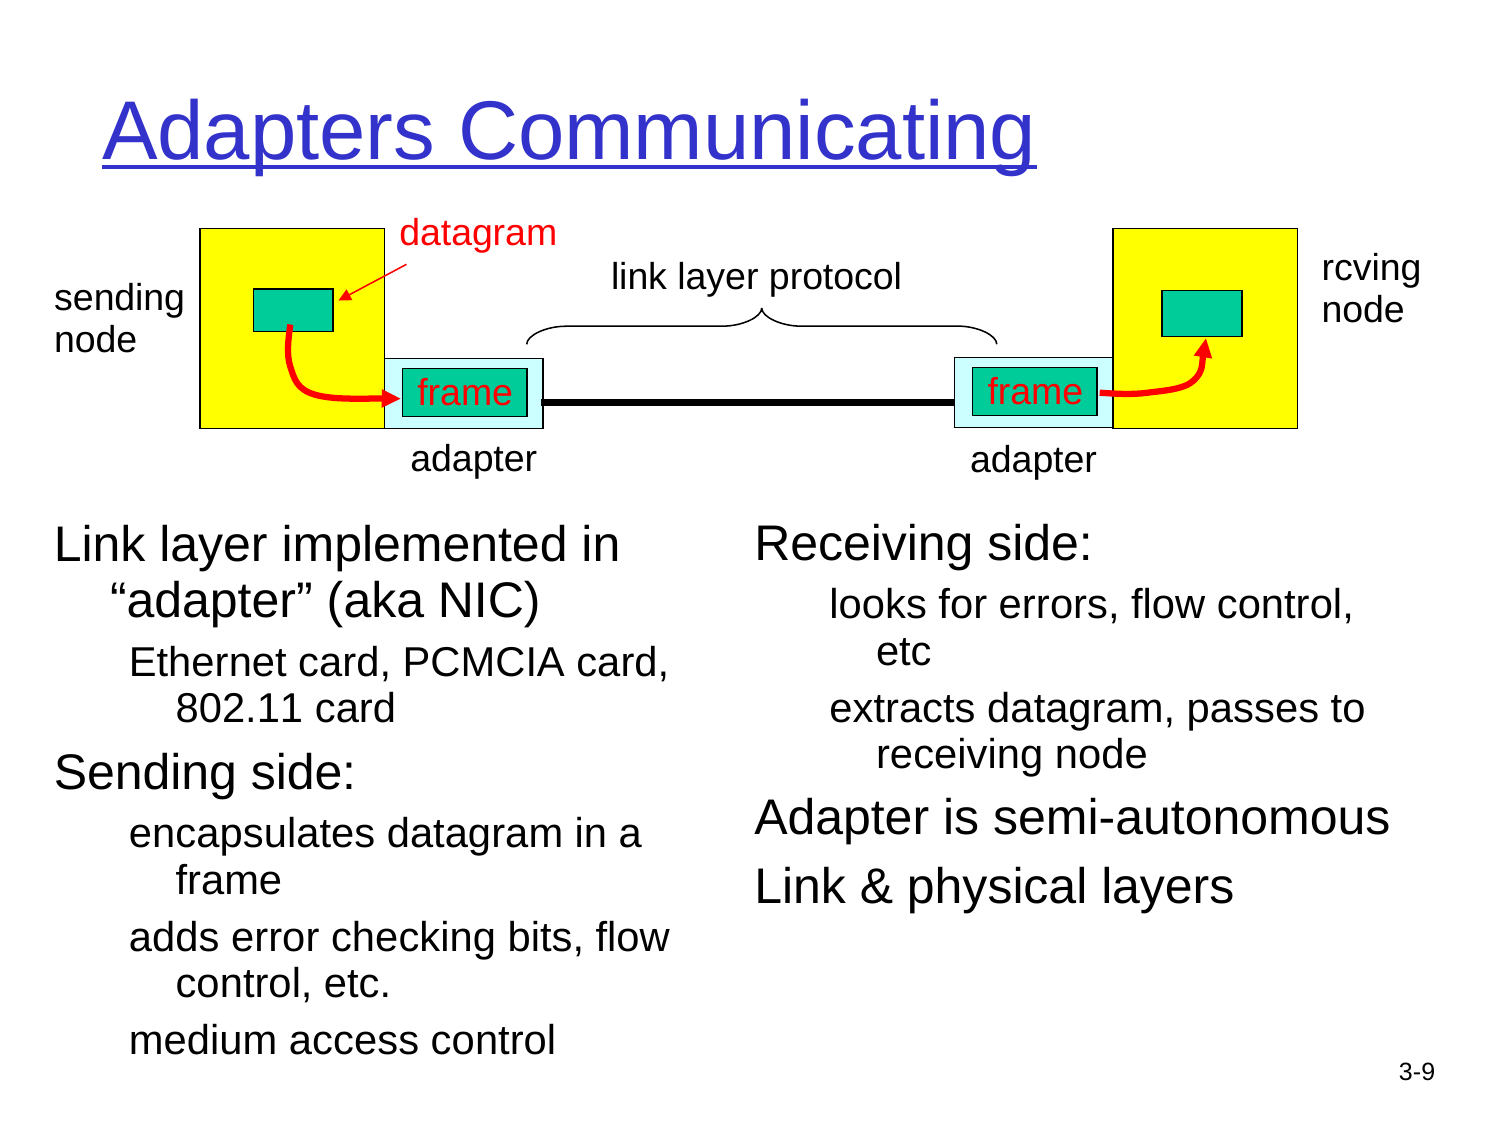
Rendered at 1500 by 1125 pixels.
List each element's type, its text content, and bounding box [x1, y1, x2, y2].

text_box frame [402, 368, 527, 417]
text_box rcving node [1306, 238, 1437, 339]
text_box frame [972, 367, 1097, 416]
text_box [954, 228, 1298, 429]
text_box link layer protocol [596, 247, 918, 306]
text_box [200, 228, 543, 429]
list Link layer implemented in “adapter” (aka NIC) Ethernet card, PCMCIA card, 802.11 card Sending side: encapsulates datagram in a frame adds error checking bits, flow control, etc. medium access control [39, 508, 733, 1071]
title Adapters Communicating [87, 37, 1363, 225]
text_box sending node [39, 269, 200, 369]
text_box datagram [384, 204, 573, 262]
text_box adapter [395, 429, 552, 487]
text_box adapter [955, 430, 1112, 488]
list Receiving side: looks for errors, flow control, etc extracts datagram, passes to receiving node Adapter is semi-autonomous Link & physical layers [739, 507, 1411, 998]
